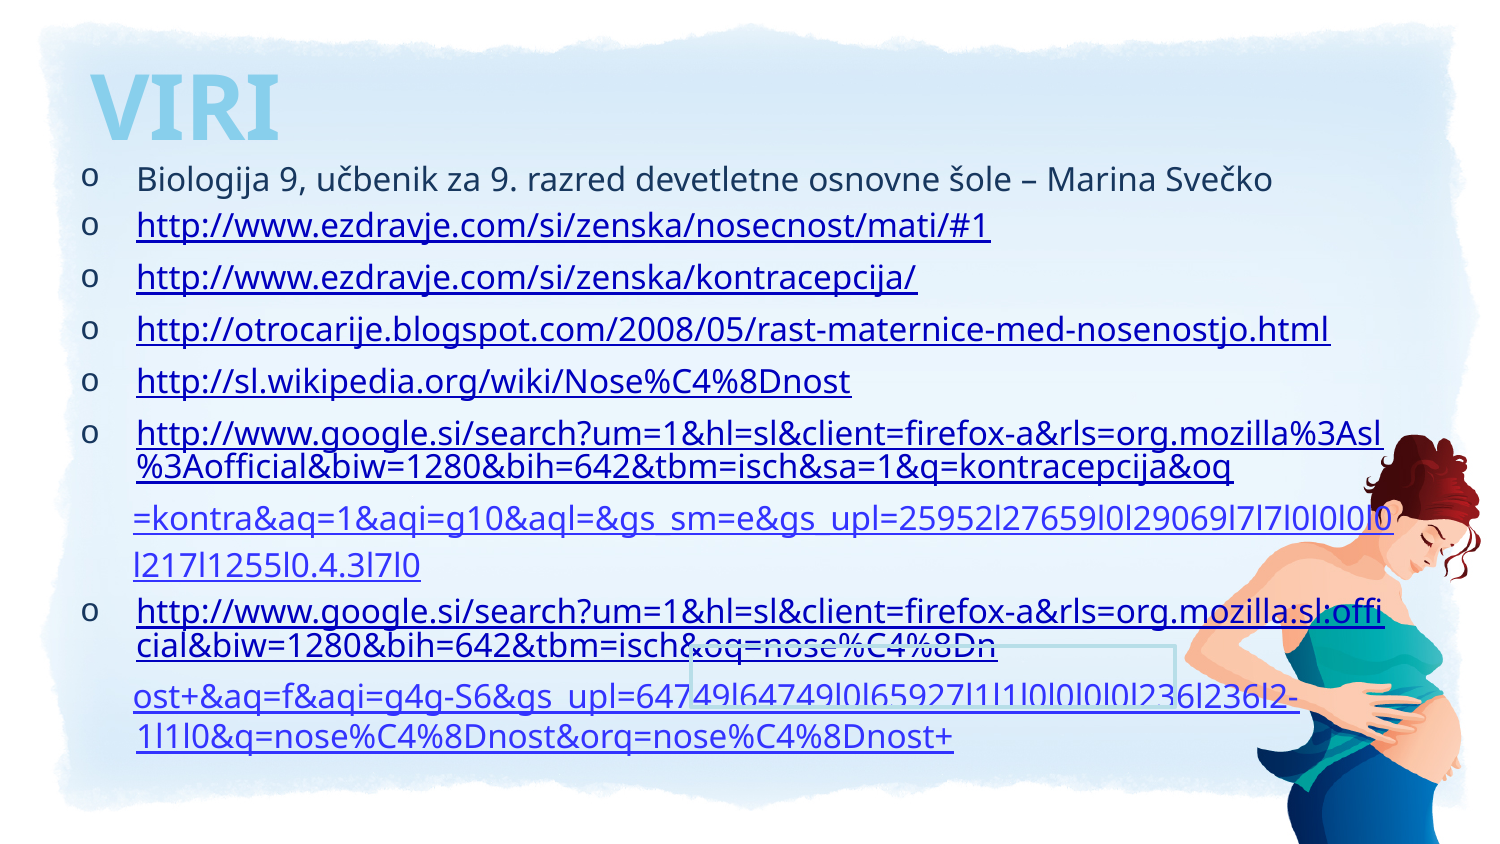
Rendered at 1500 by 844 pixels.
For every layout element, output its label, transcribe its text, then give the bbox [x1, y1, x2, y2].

list Biologija 9, učbenik za 9. razred devetletne osnovne šole – Marina Svečko http://www.ezdravje.com/si/zenska/nosecnost/mati/#1 http://www.ezdravje.com/si/zenska/kontracepcija/ http://otrocarije.blogspot.com/2008/05/rast-maternice-med-nosenostjo.html http://sl.wikipedia.org/wiki/Nose%C4%8Dnost http://www.google.si/search?um=1&hl=sl&client=firefox-a&rls=org.mozilla%3Asl%3Aofficial&biw=1280&bih=642&tbm=isch&sa=1&q=kontracepcija&oq =kontra&aq=1&aqi=g10&aql=&gs_sm=e&gs_upl=25952l27659l0l29069l7l7l0l0l0l0 l217l1255l0.4.3l7l0 http://www.google.si/search?um=1&hl=sl&client=firefox-a&rls=org.mozilla:sl:official&biw=1280&bih=642&tbm=isch&oq=nose%C4%8Dn ost+&aq=f&aqi=g4g-S6&gs_upl=64749l64749l0l65927l1l1l0l0l0l0l236l236l2-1l1l0&q=nose%C4%8Dnost&orq=nose%C4%8Dnost+ [64, 150, 1415, 812]
title VIRI [75, 33, 1425, 175]
picture [0, 0, 1500, 844]
